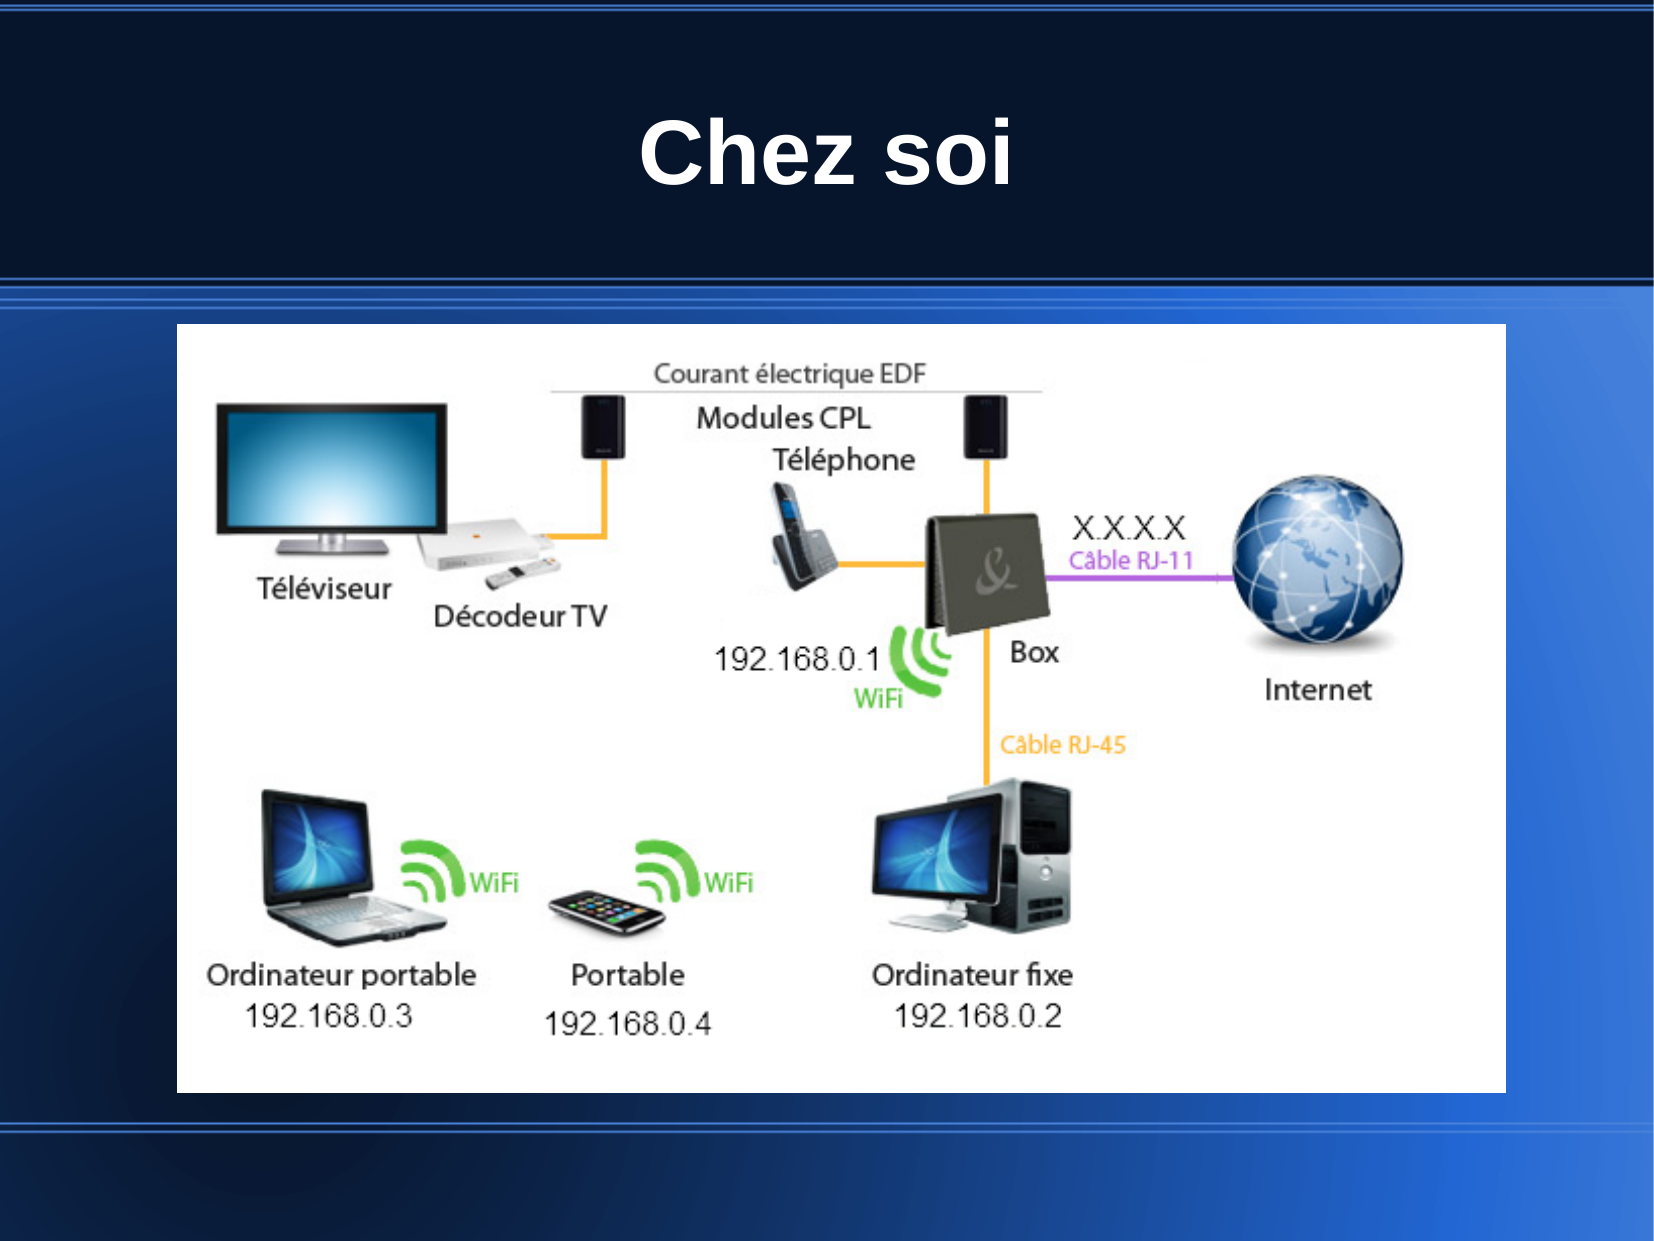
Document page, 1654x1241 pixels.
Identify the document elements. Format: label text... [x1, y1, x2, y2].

picture [0, 0, 1654, 1241]
title Chez soi [82, 49, 1571, 257]
